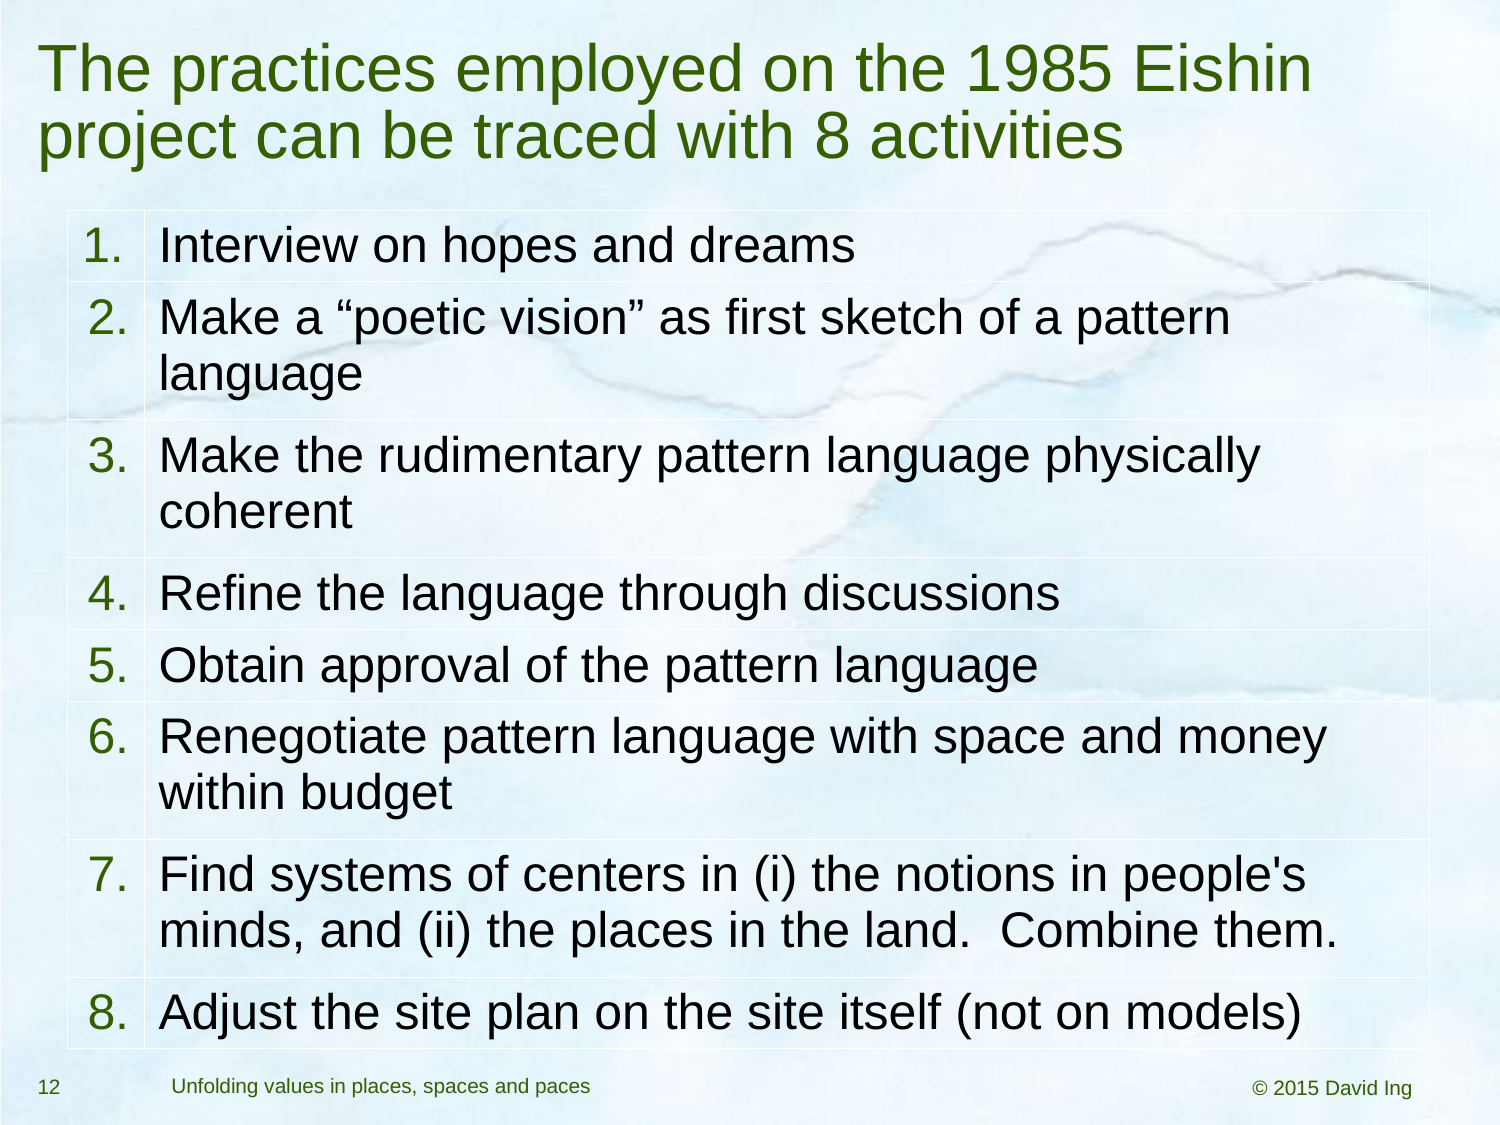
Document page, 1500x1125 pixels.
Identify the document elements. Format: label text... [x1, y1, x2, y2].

table_cell 5. [68, 630, 144, 701]
table_header 1. [68, 211, 144, 281]
table_cell Renegotiate pattern language with space and money within budget [145, 702, 1429, 839]
table_cell 3. [68, 420, 144, 557]
table_cell Find systems of centers in (i) the notions in people's minds, and (ii) the places in the land. Combine them. [145, 840, 1429, 977]
table_cell Make a “poetic vision” as first sketch of a pattern language [145, 282, 1429, 419]
title The practices employed on the 1985 Eishin project can be traced with 8 activities [37, 37, 1463, 236]
table_cell Make the rudimentary pattern language physically coherent [145, 420, 1429, 557]
table_cell 6. [68, 702, 144, 839]
table_cell 4. [68, 558, 144, 629]
table_cell 2. [68, 282, 144, 419]
picture [0, 0, 1500, 1125]
table_cell 8. [68, 978, 144, 1048]
table_cell Refine the language through discussions [145, 558, 1429, 629]
table_cell Obtain approval of the pattern language [145, 630, 1429, 701]
table_header Interview on hopes and dreams [145, 211, 1429, 281]
table_cell 7. [68, 840, 144, 977]
table_cell Adjust the site plan on the site itself (not on models) [145, 978, 1429, 1048]
